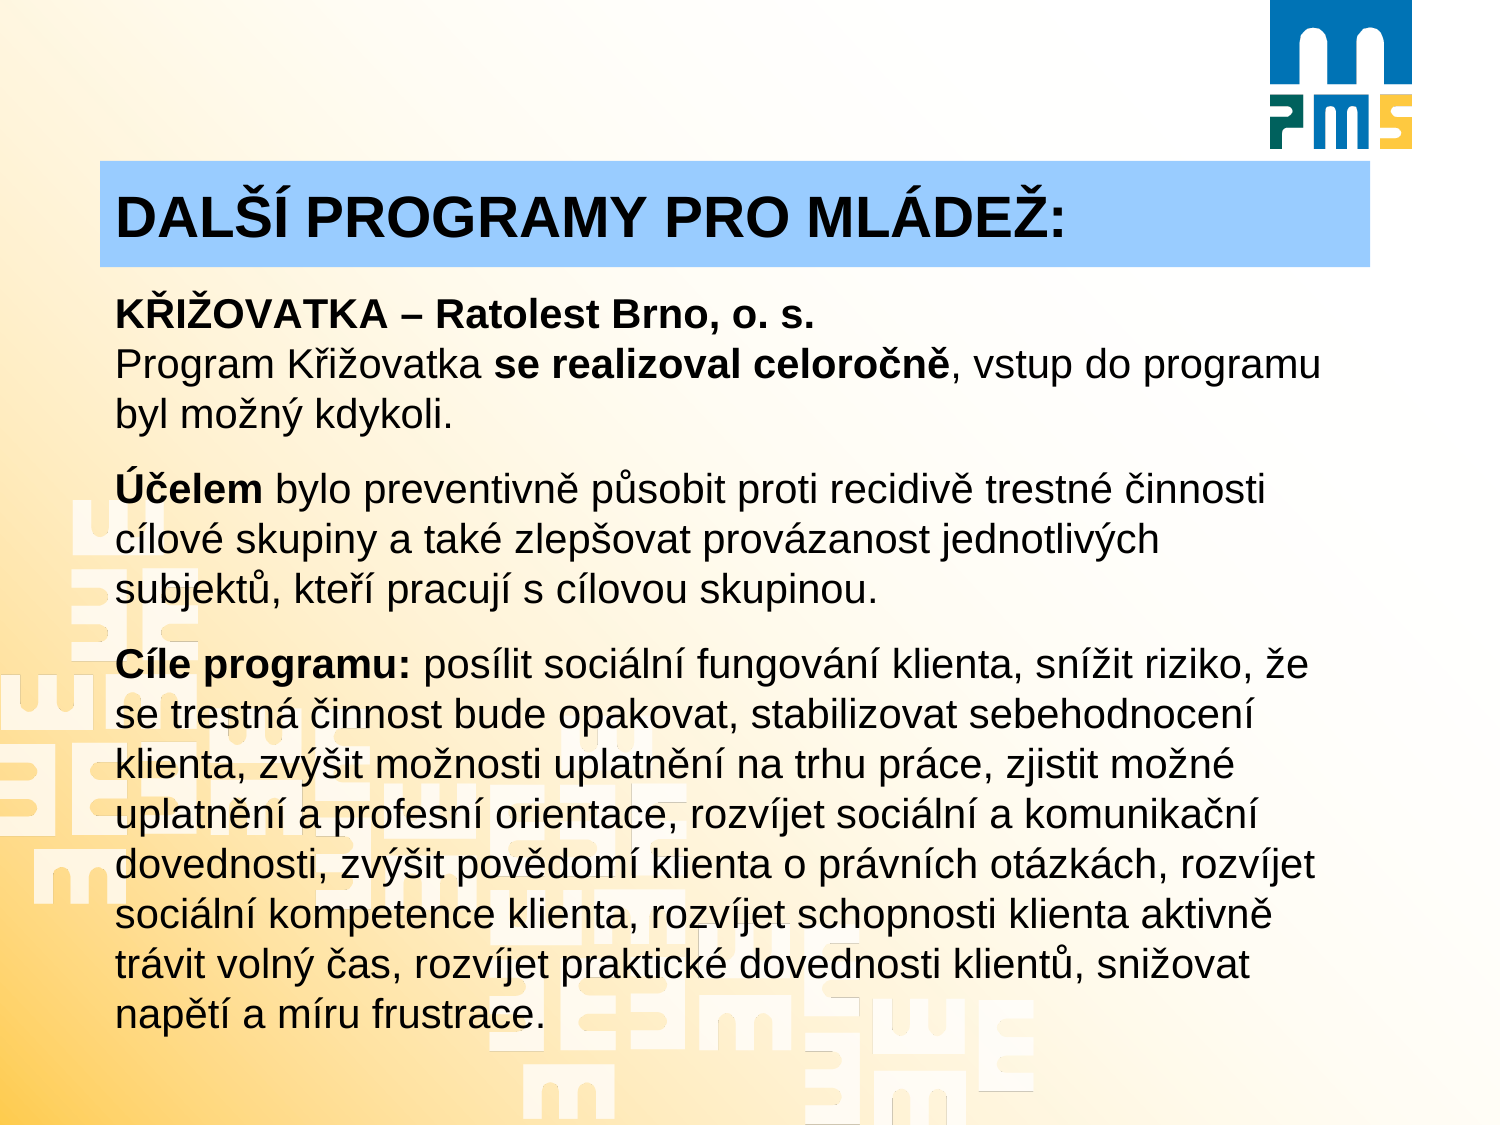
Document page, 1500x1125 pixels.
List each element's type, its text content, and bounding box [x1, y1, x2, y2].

text_box KŘIŽOVATKA – Ratolest Brno, o. s. Program Křižovatka se realizoval celoročně, vstup do programu byl možný kdykoli. Účelem bylo preventivně působit proti recidivě trestné činnosti cílové skupiny a také zlepšovat provázanost jednotlivých subjektů, kteří pracují s cílovou skupinou. Cíle programu: posílit sociální fungování klienta, snížit riziko, že se trestná činnost bude opakovat, stabilizovat sebehodnocení klienta, zvýšit možnosti uplatnění na trhu práce, zjistit možné uplatnění a profesní orientace, rozvíjet sociální a komunikační dovednosti, zvýšit povědomí klienta o právních otázkách, rozvíjet sociální kompetence klienta, rozvíjet schopnosti klienta aktivně trávit volný čas, rozvíjet praktické dovednosti klientů, snižovat napětí a míru frustrace. [100, 278, 1341, 1035]
picture [0, 0, 1500, 1125]
title DALŠÍ PROGRAMY PRO MLÁDEŽ: [100, 160, 1371, 268]
